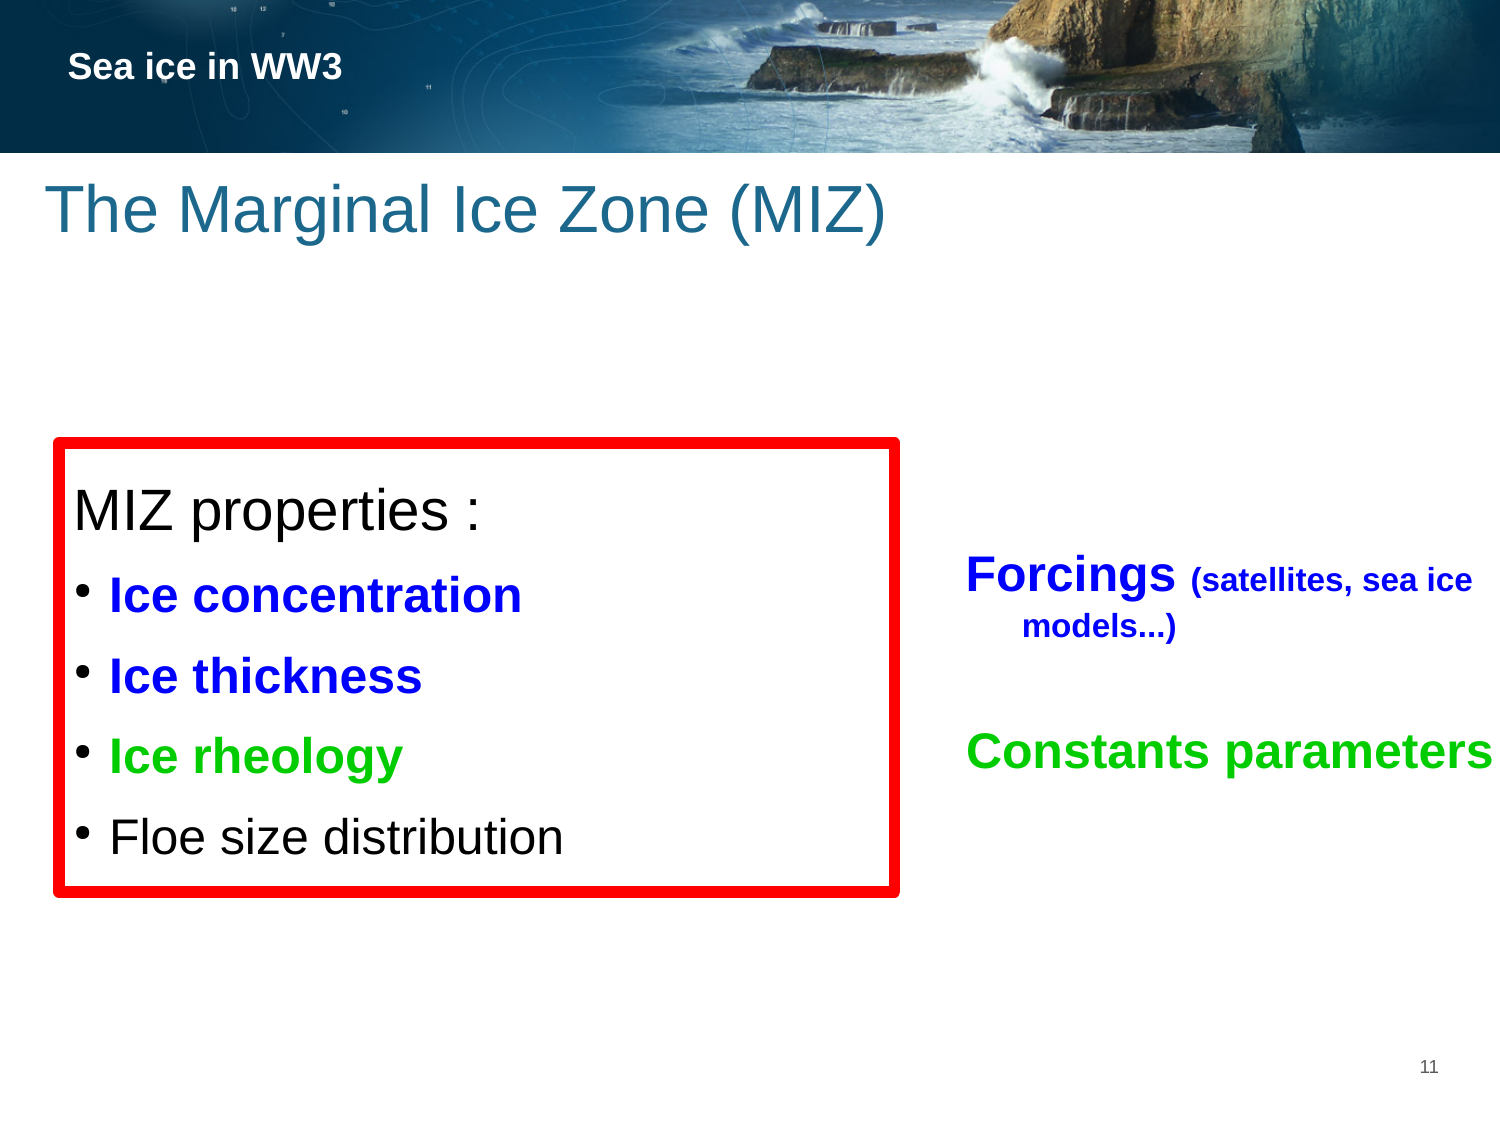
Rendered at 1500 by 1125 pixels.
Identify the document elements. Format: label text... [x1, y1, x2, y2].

text_box MIZ properties : Ice concentration Ice thickness Ice rheology Floe size distribution [59, 461, 934, 1004]
text_box Constants parameters [915, 708, 1500, 784]
picture [0, 0, 1500, 153]
title Sea ice in WW3 [52, 29, 621, 100]
title The Marginal Ice Zone (MIZ) [29, 118, 1214, 294]
text_box Forcings (satellites, sea ice models...) [915, 531, 1500, 649]
